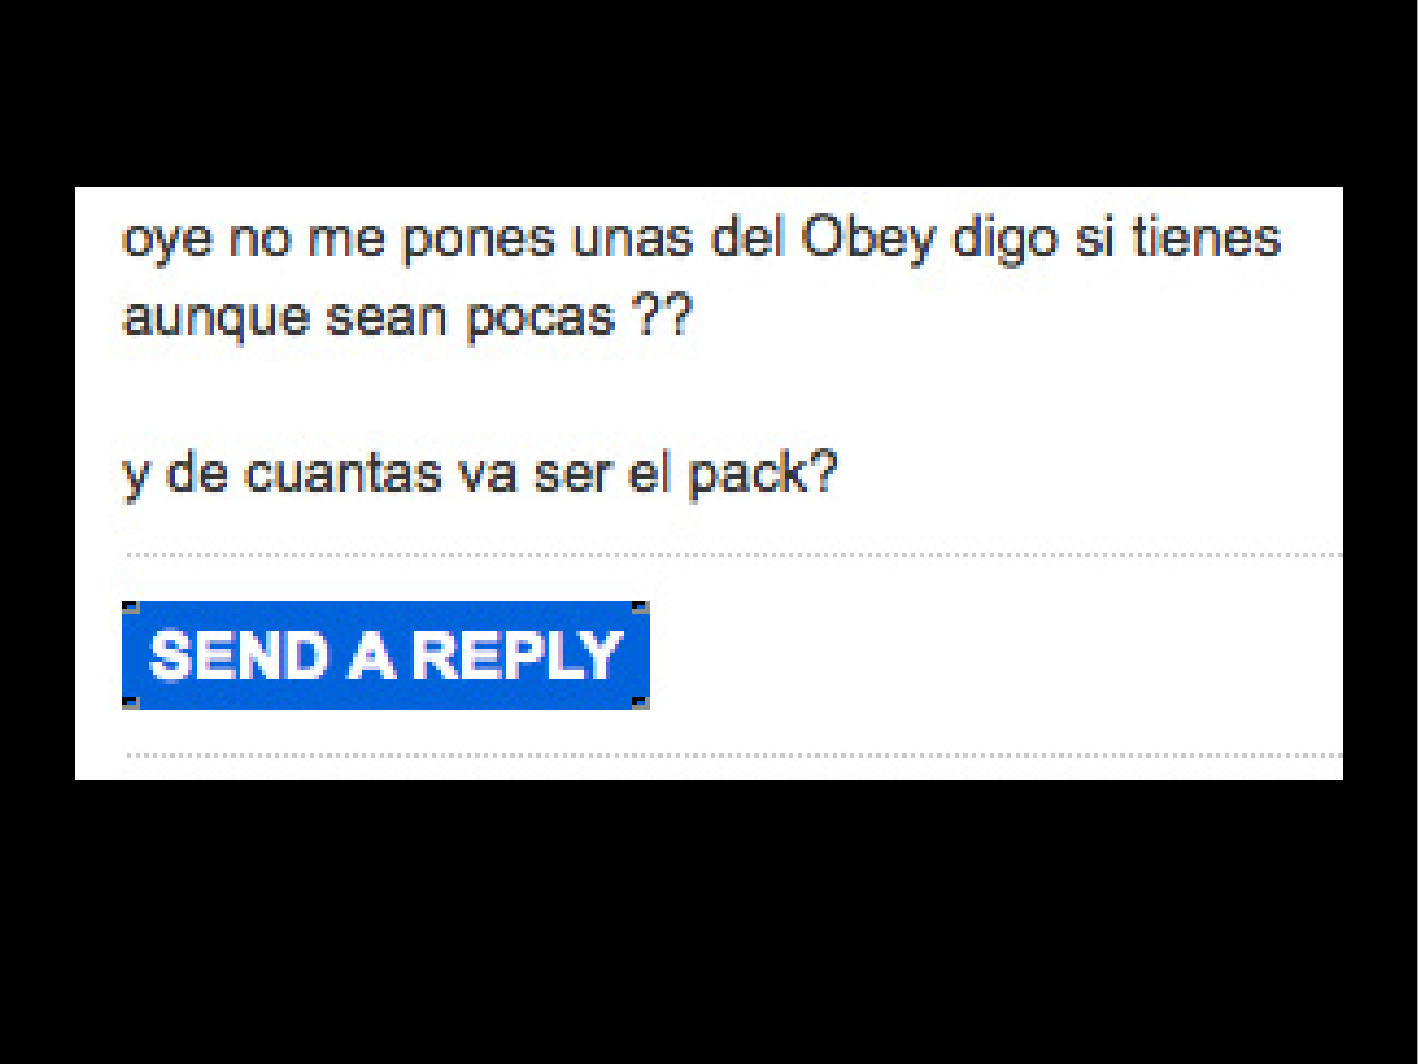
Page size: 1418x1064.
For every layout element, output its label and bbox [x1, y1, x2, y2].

picture [75, 187, 1343, 780]
